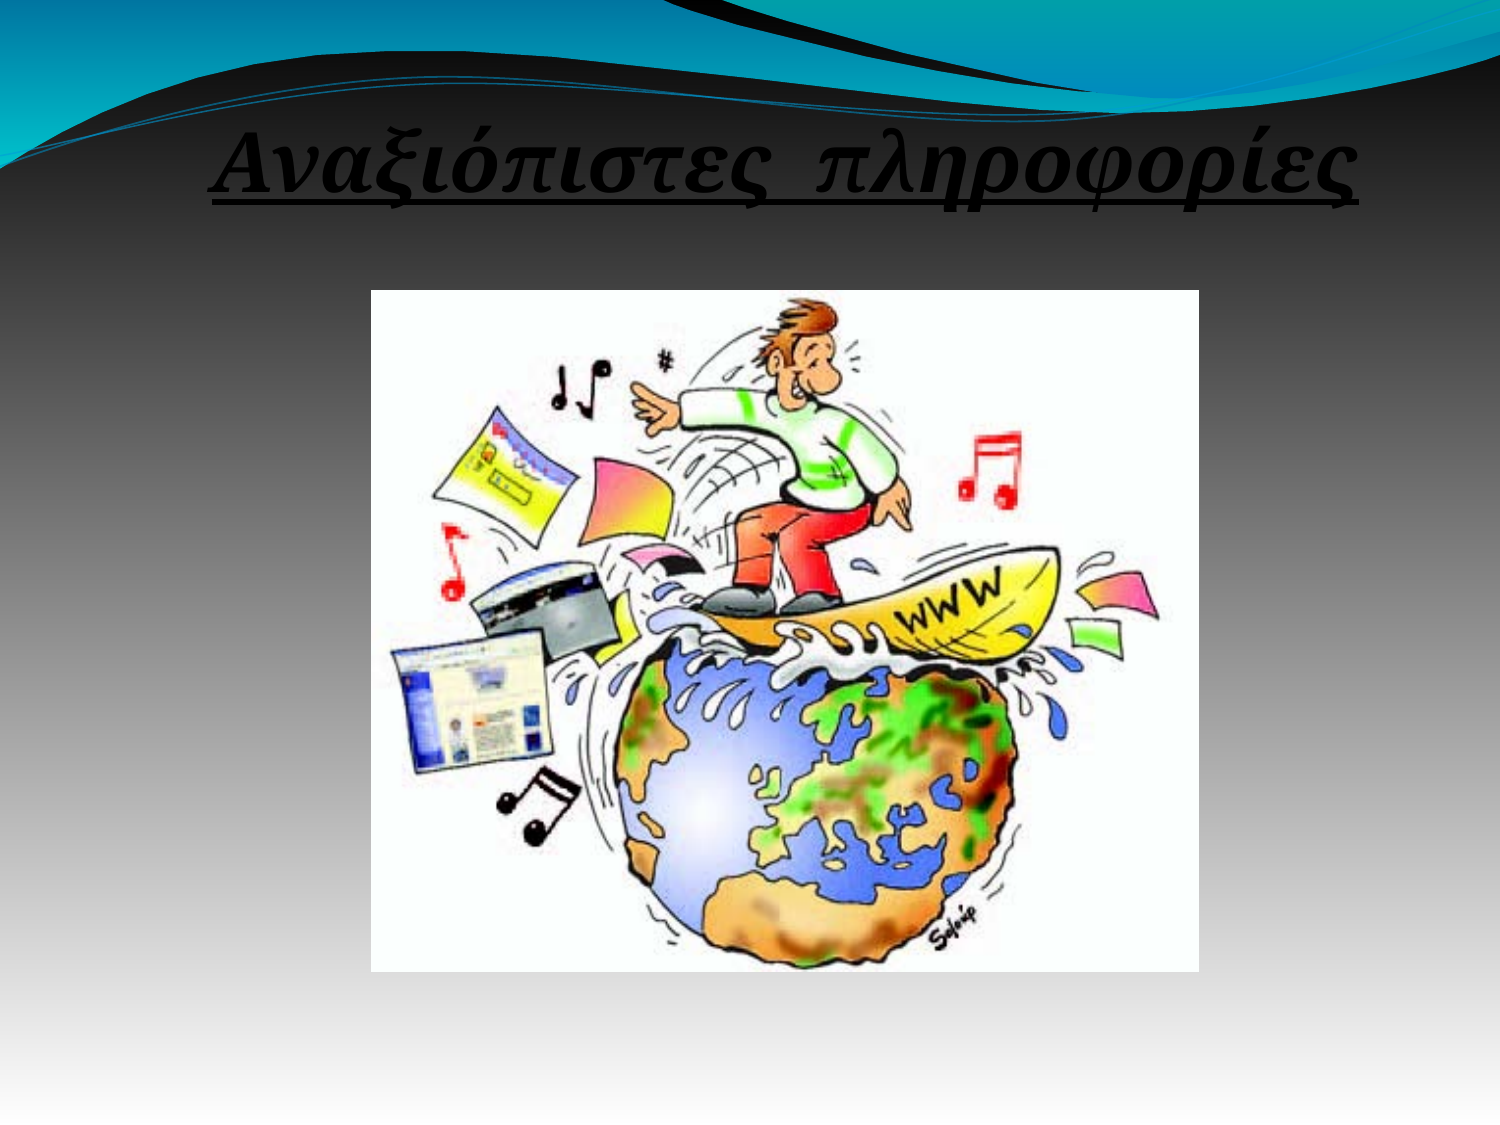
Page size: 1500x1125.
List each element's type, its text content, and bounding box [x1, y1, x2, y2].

text_box Αναξιόπιστες πληροφορίες [171, 101, 1400, 262]
picture [371, 290, 1199, 972]
